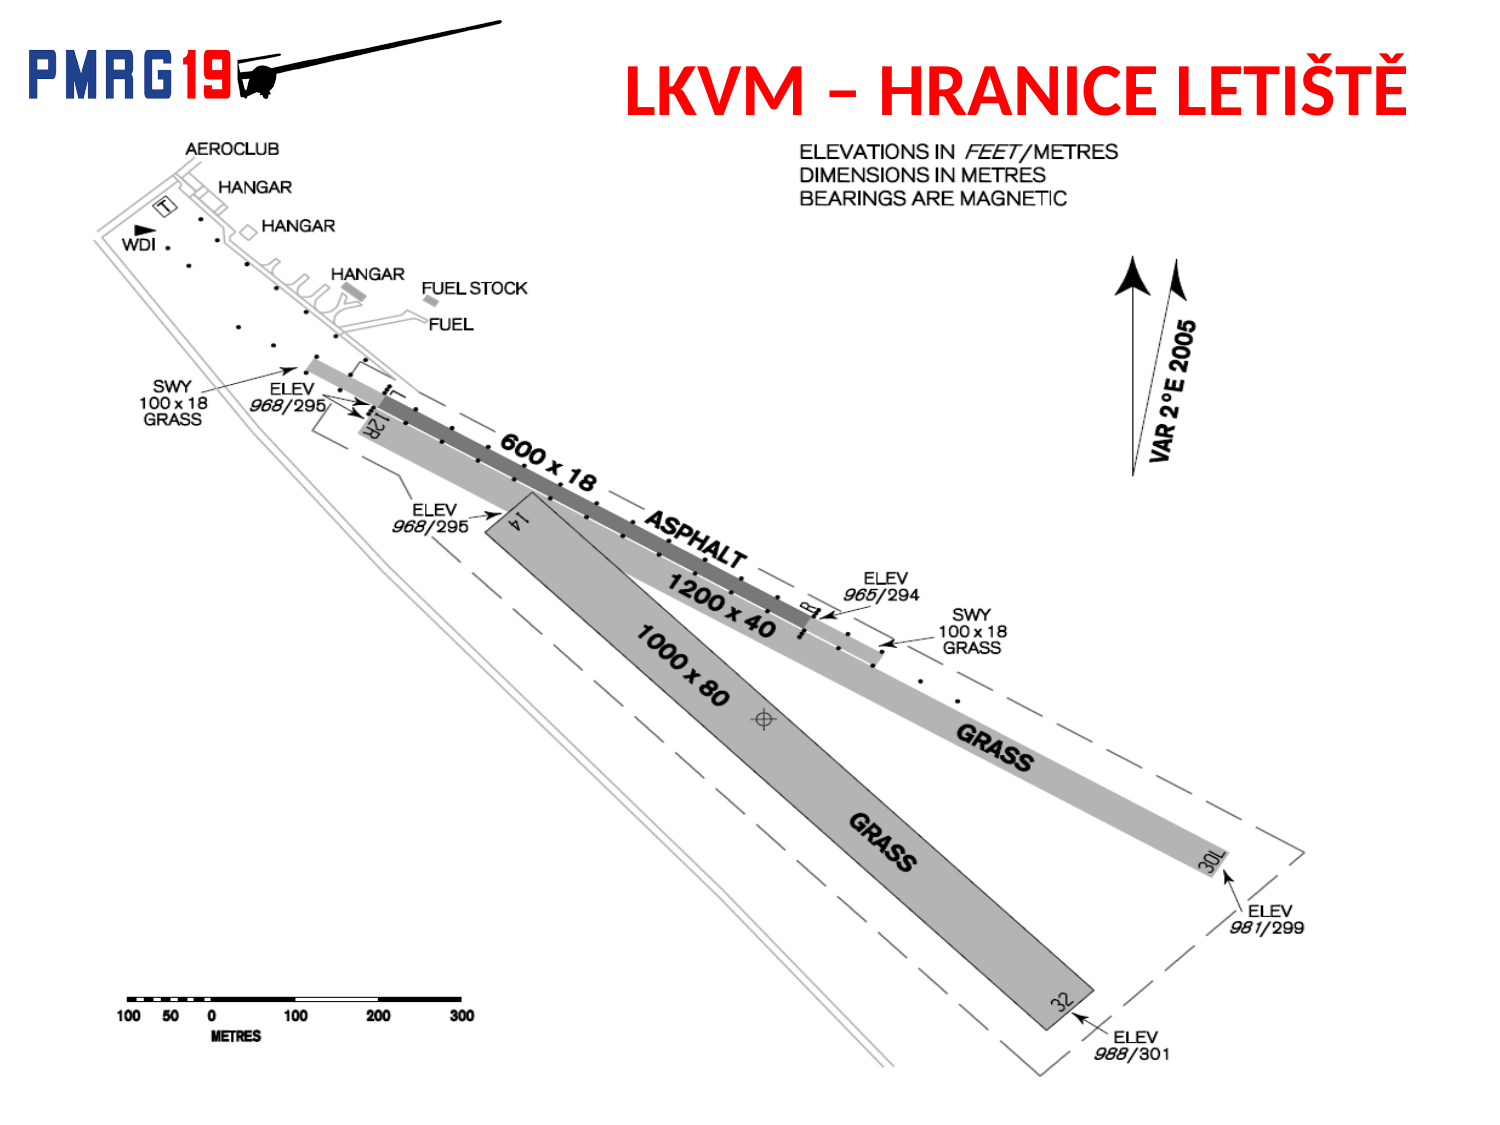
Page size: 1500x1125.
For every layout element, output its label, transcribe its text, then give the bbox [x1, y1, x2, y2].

picture [29, 20, 502, 99]
picture [93, 149, 1329, 1081]
title LKVM – HRANICE LETIŠTĚ [75, 21, 1425, 149]
